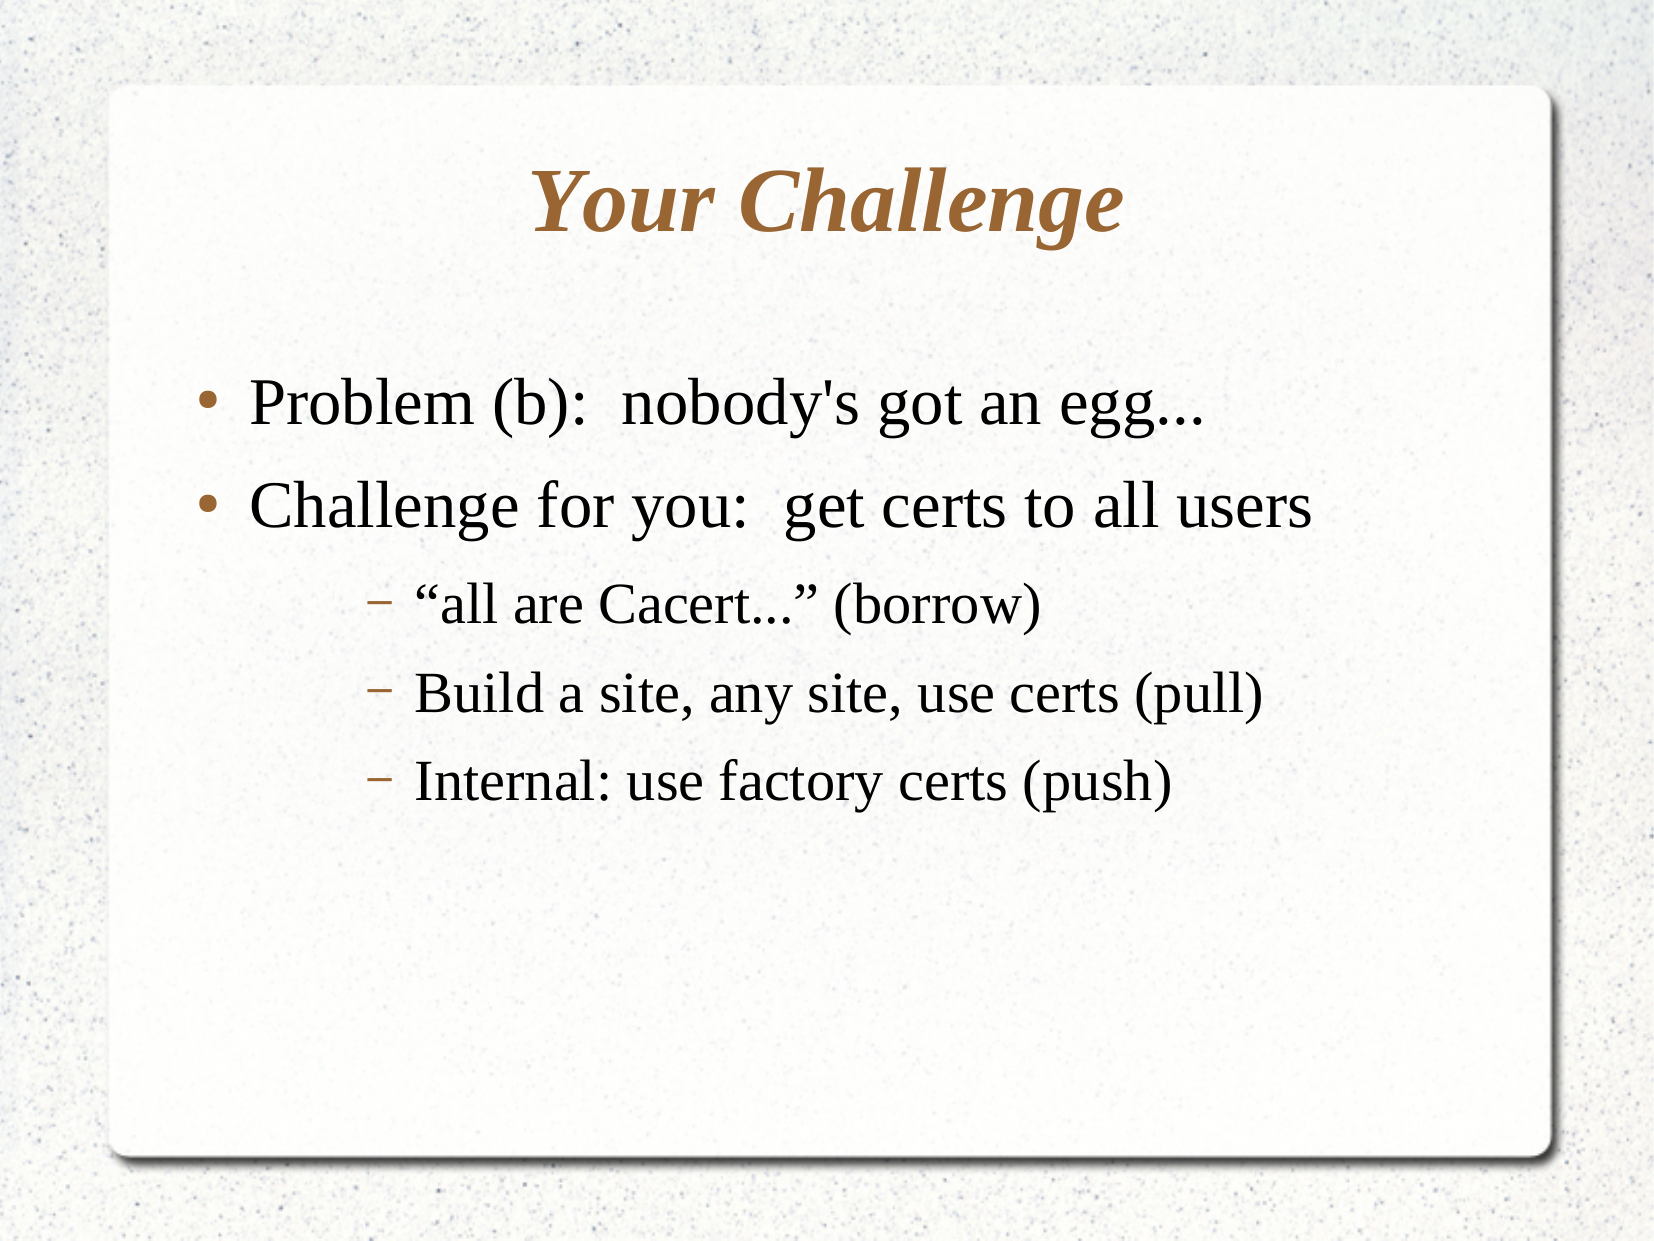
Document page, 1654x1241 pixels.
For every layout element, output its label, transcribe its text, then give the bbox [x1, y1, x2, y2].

title Your Challenge [118, 96, 1536, 304]
list Problem (b): nobody's got an egg... Challenge for you: get certs to all users “all are Cacert...” (borrow) Build a site, any site, use certs (pull) Internal: use factory certs (push) [178, 364, 1570, 1147]
picture [0, 0, 1654, 1241]
